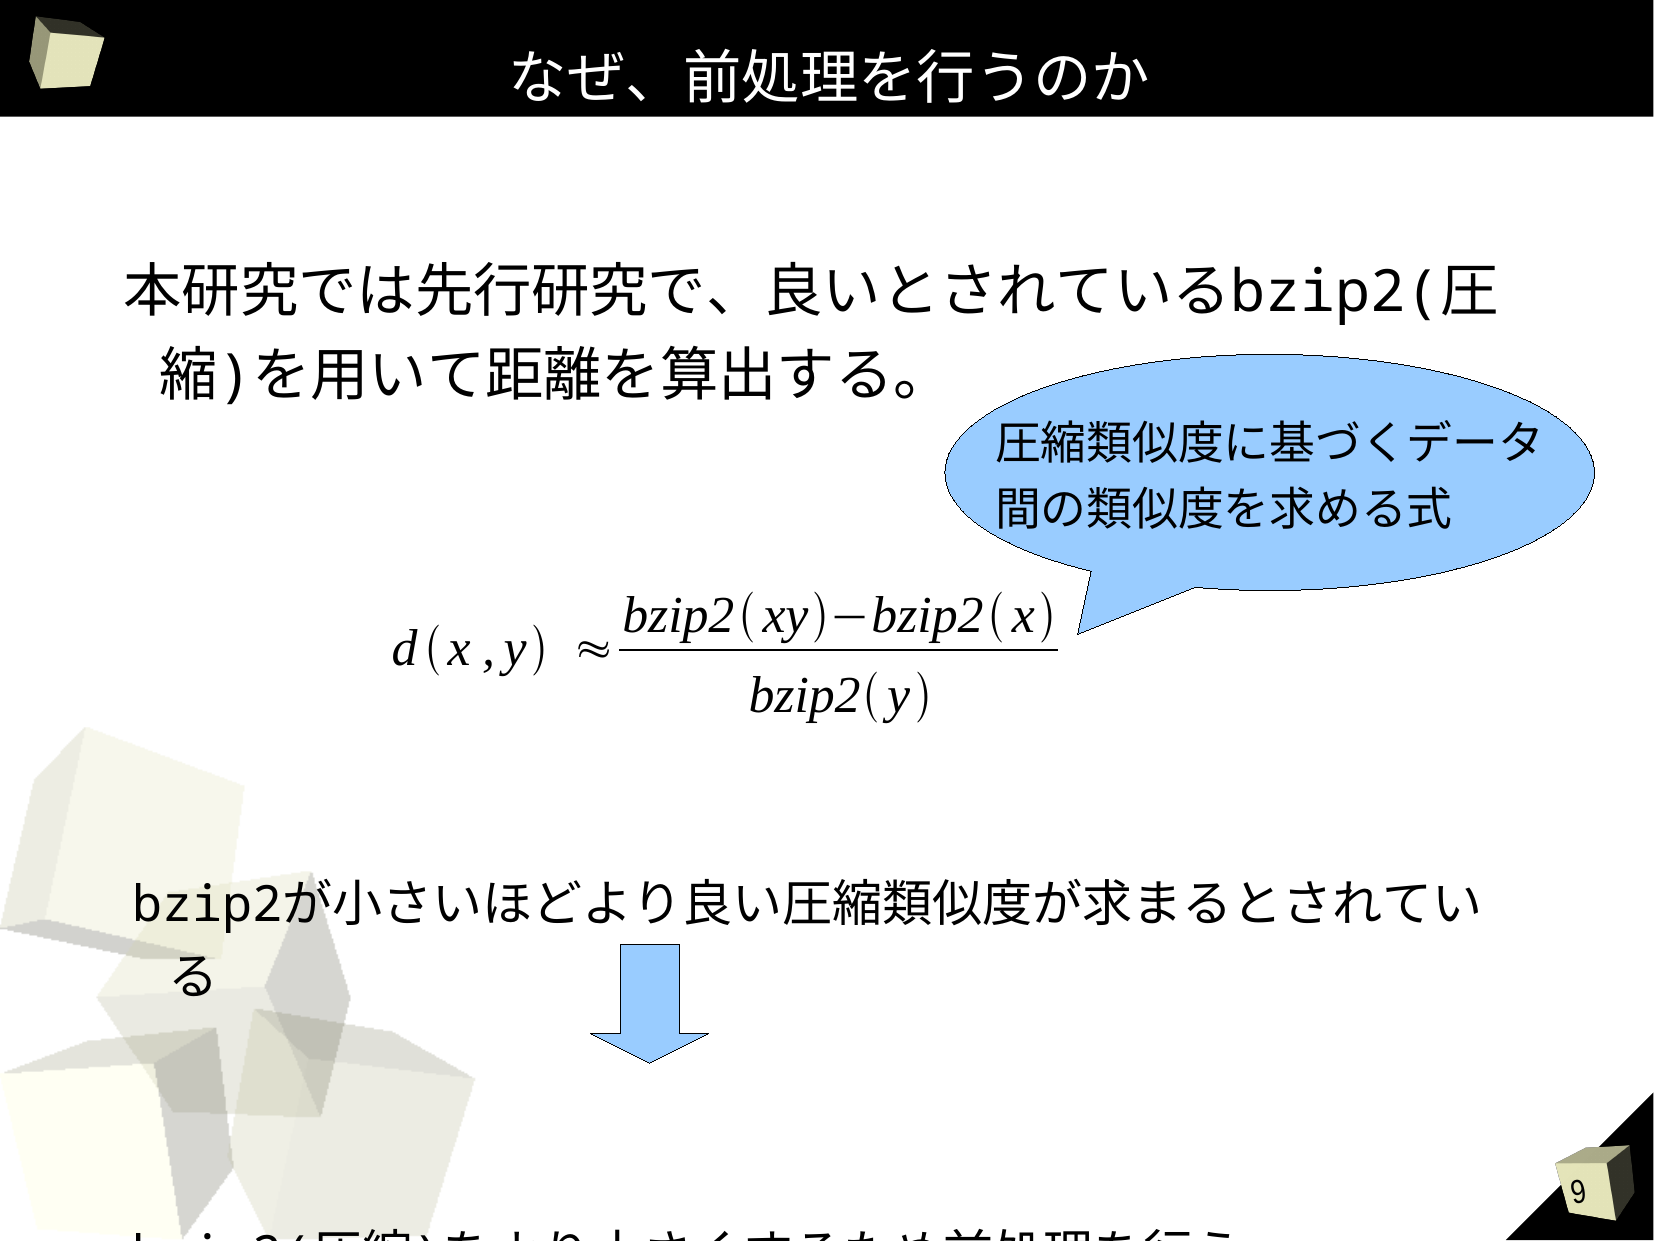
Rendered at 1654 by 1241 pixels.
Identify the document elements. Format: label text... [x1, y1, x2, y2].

picture [385, 1237, 406, 1241]
title なぜ、前処理を行うのか [123, 0, 1536, 178]
picture [0, 583, 1068, 1241]
text_box bzip2が小さいほどより良い圧縮類似度が求まるとされている bzip2(圧縮)をより小さくするため前処理を行う [118, 856, 1536, 1167]
text_box 本研究では先行研究で、良いとされているbzip2(圧縮)を用いて距離を算出する。 [73, 236, 1595, 429]
text_box 圧縮類似度に基づくデータ 間の類似度を求める式 [944, 354, 1595, 635]
text_box [590, 944, 709, 1064]
